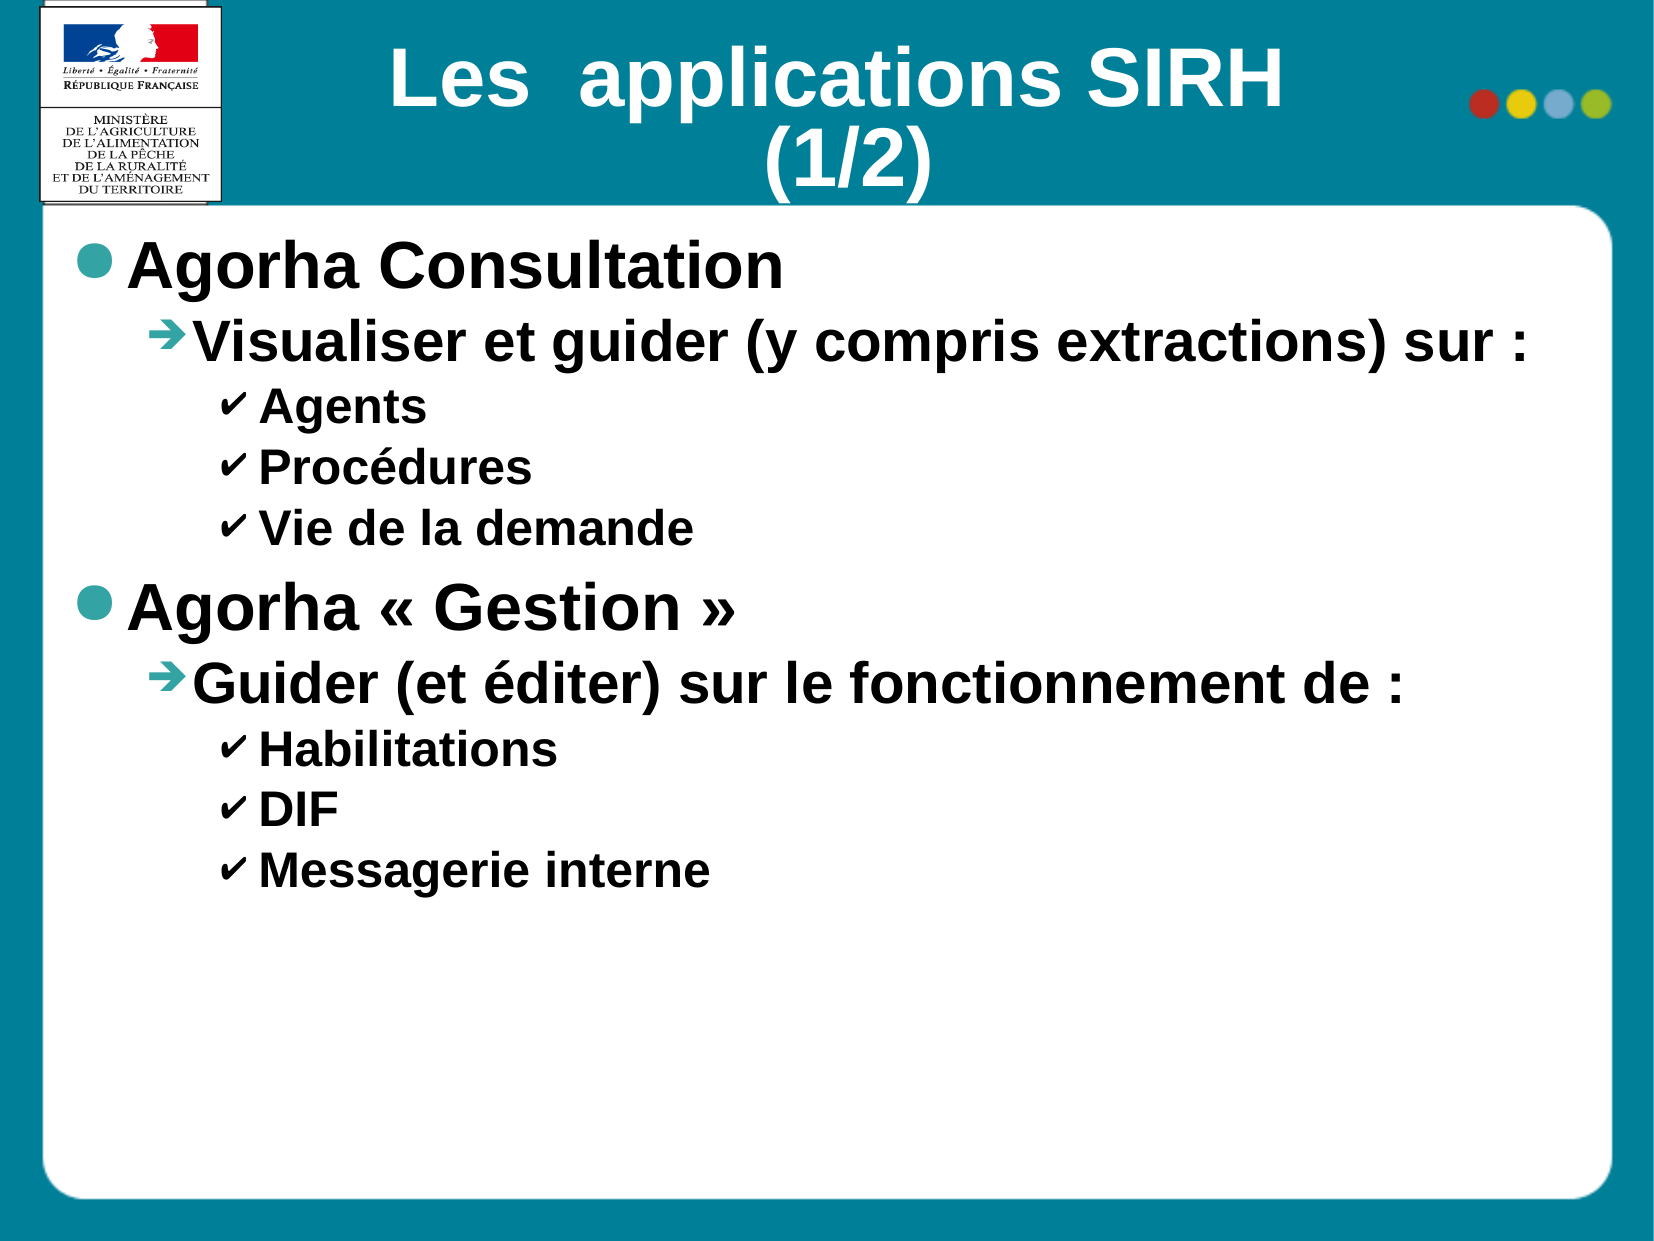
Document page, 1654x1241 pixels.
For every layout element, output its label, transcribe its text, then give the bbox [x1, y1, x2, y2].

picture [0, 0, 1654, 1241]
list Agorha Consultation Visualiser et guider (y compris extractions) sur : Agents Procédures Vie de la demande Agorha « Gestion » Guider (et éditer) sur le fonctionnement de : Habilitations DIF Messagerie interne [70, 236, 1589, 1110]
title Les applications SIRH (1/2) [163, 0, 1536, 236]
